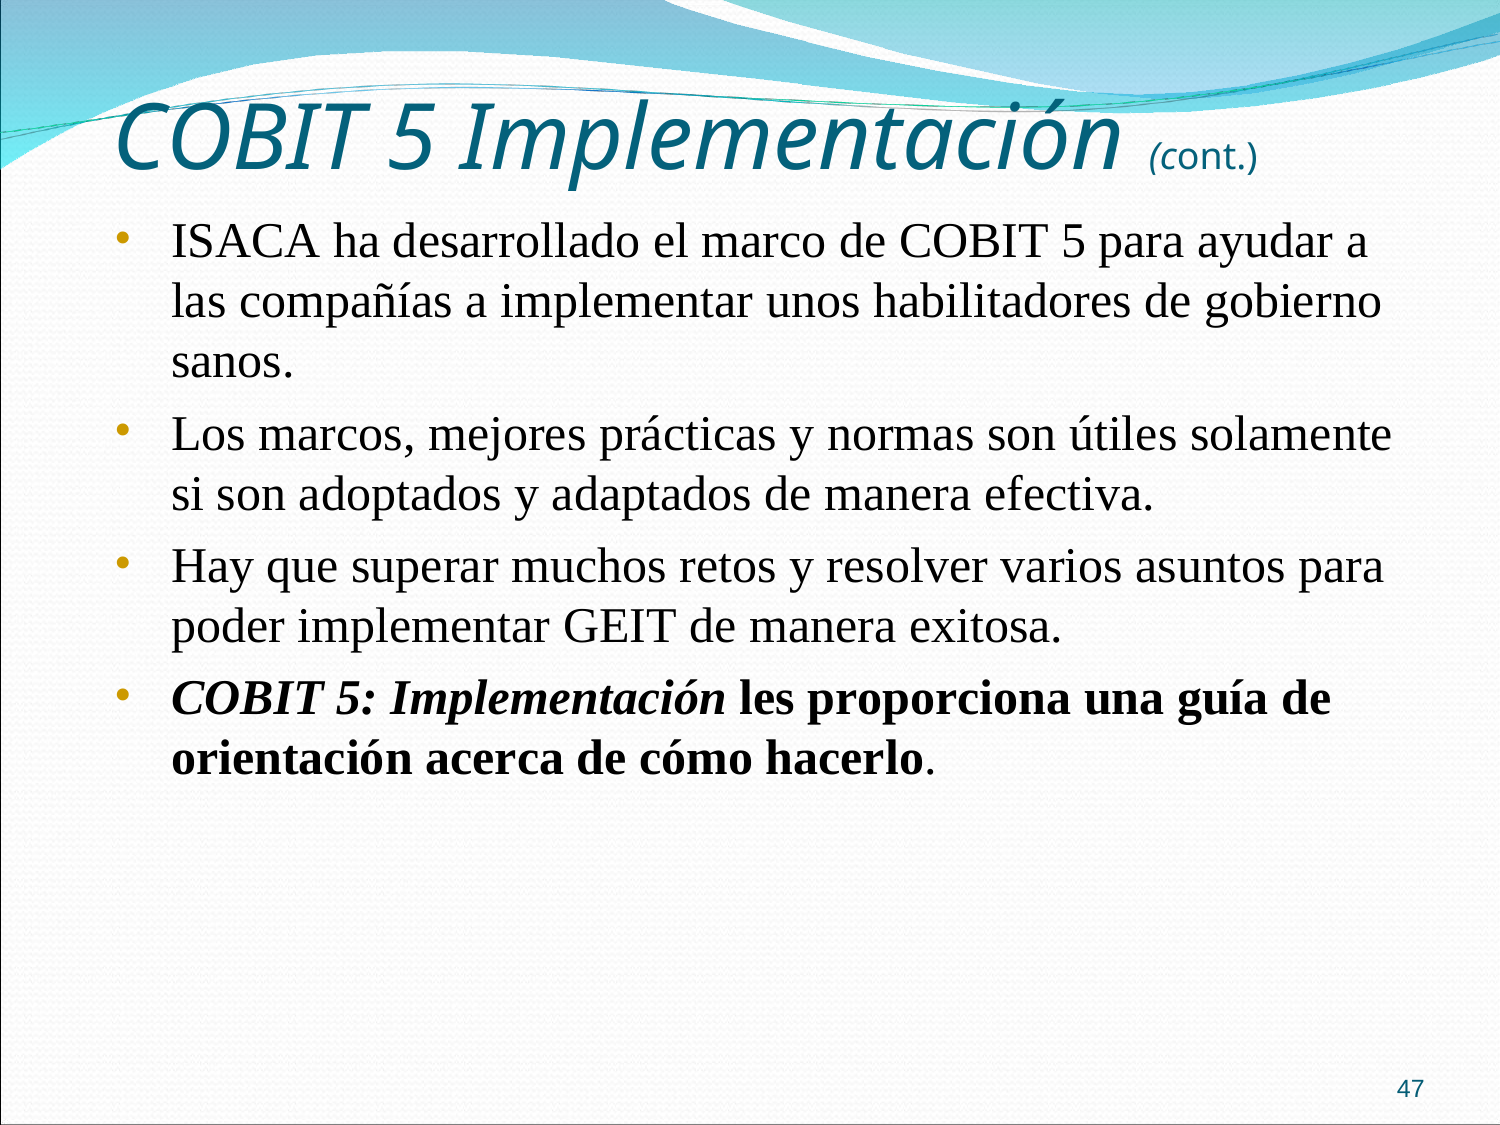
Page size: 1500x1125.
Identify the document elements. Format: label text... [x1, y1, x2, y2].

text_box ISACA ha desarrollado el marco de COBIT 5 para ayudar a las compañías a implementar unos habilitadores de gobierno sanos. Los marcos, mejores prácticas y normas son útiles solamente si son adoptados y adaptados de manera efectiva. Hay que superar muchos retos y resolver varios asuntos para poder implementar GEIT de manera exitosa. COBIT 5: Implementación les proporciona una guía de orientación acerca de cómo hacerlo. [99, 200, 1451, 1001]
text_box <number> [1299, 1042, 1426, 1103]
picture [0, 0, 1500, 1125]
title COBIT 5 Implementación (cont.) [112, 0, 1500, 188]
